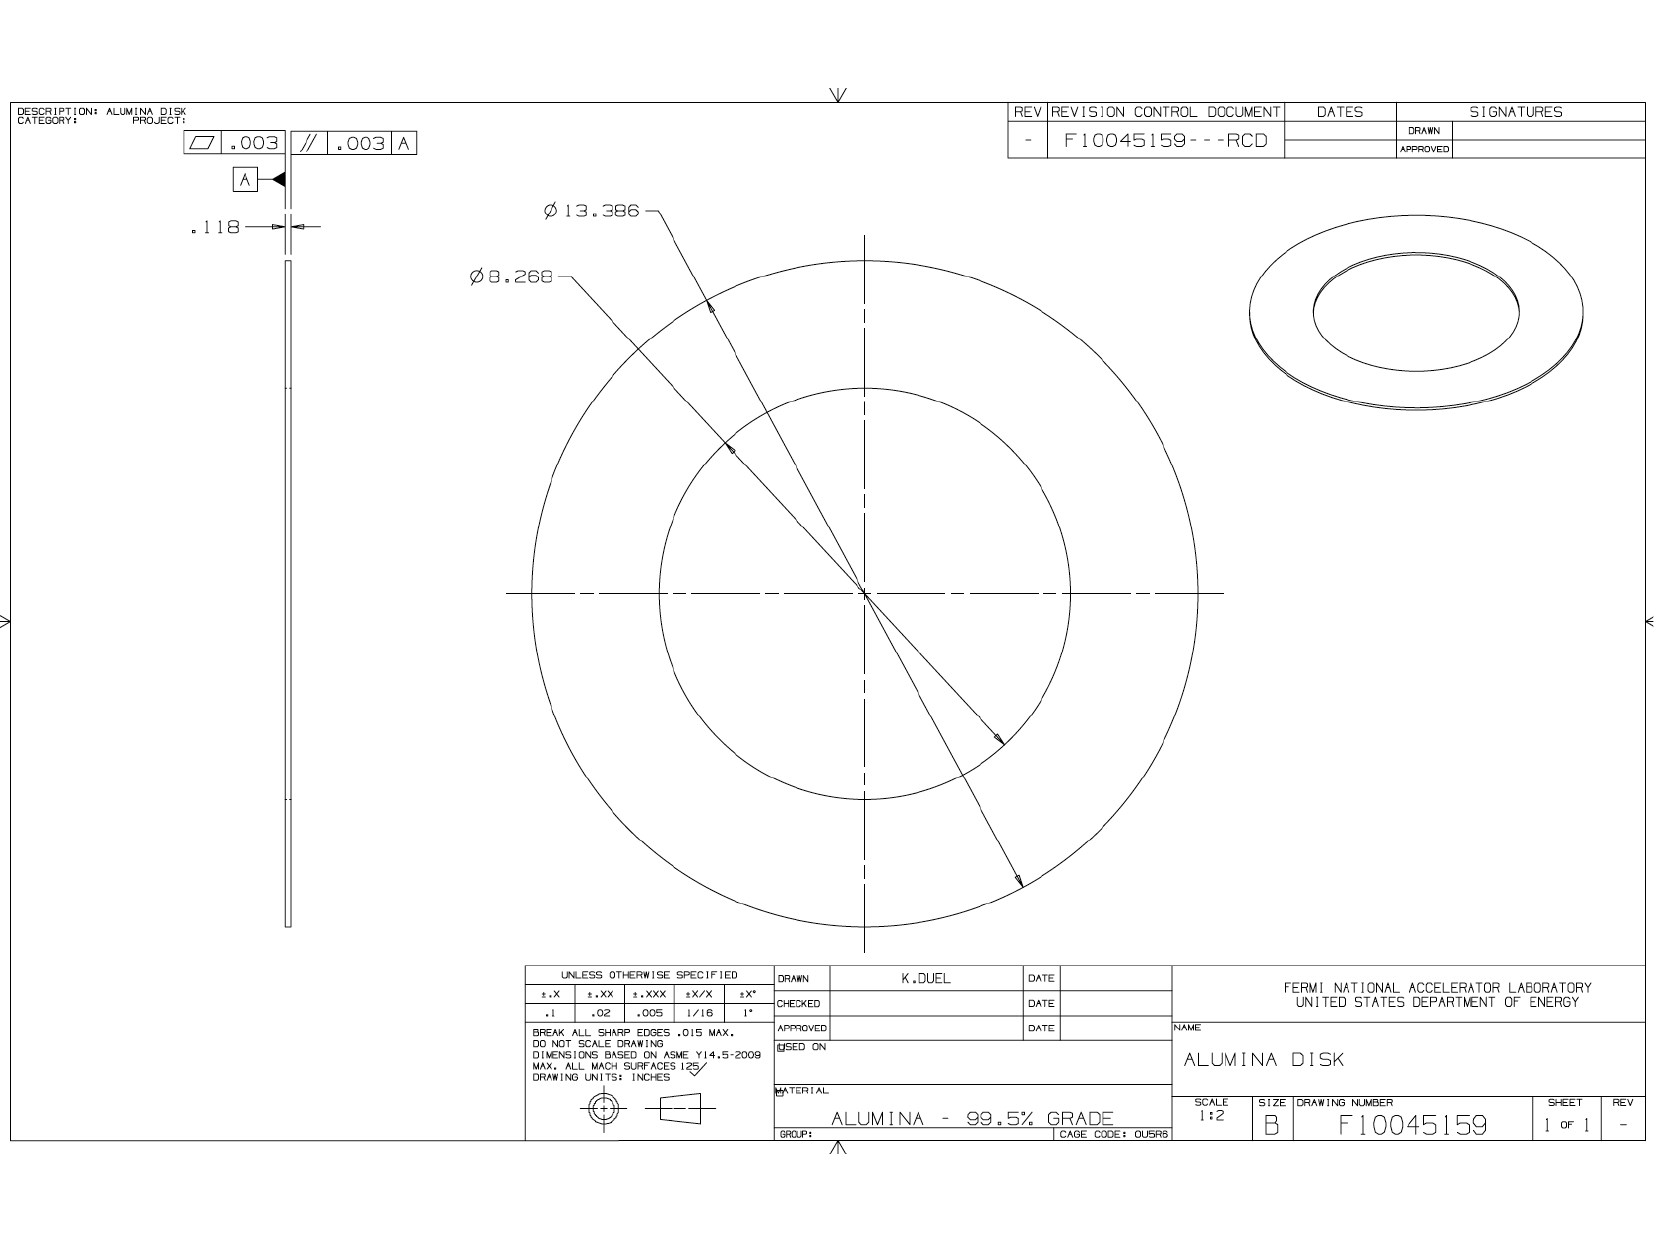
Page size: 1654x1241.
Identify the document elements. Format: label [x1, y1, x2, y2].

picture [0, 88, 1654, 1154]
